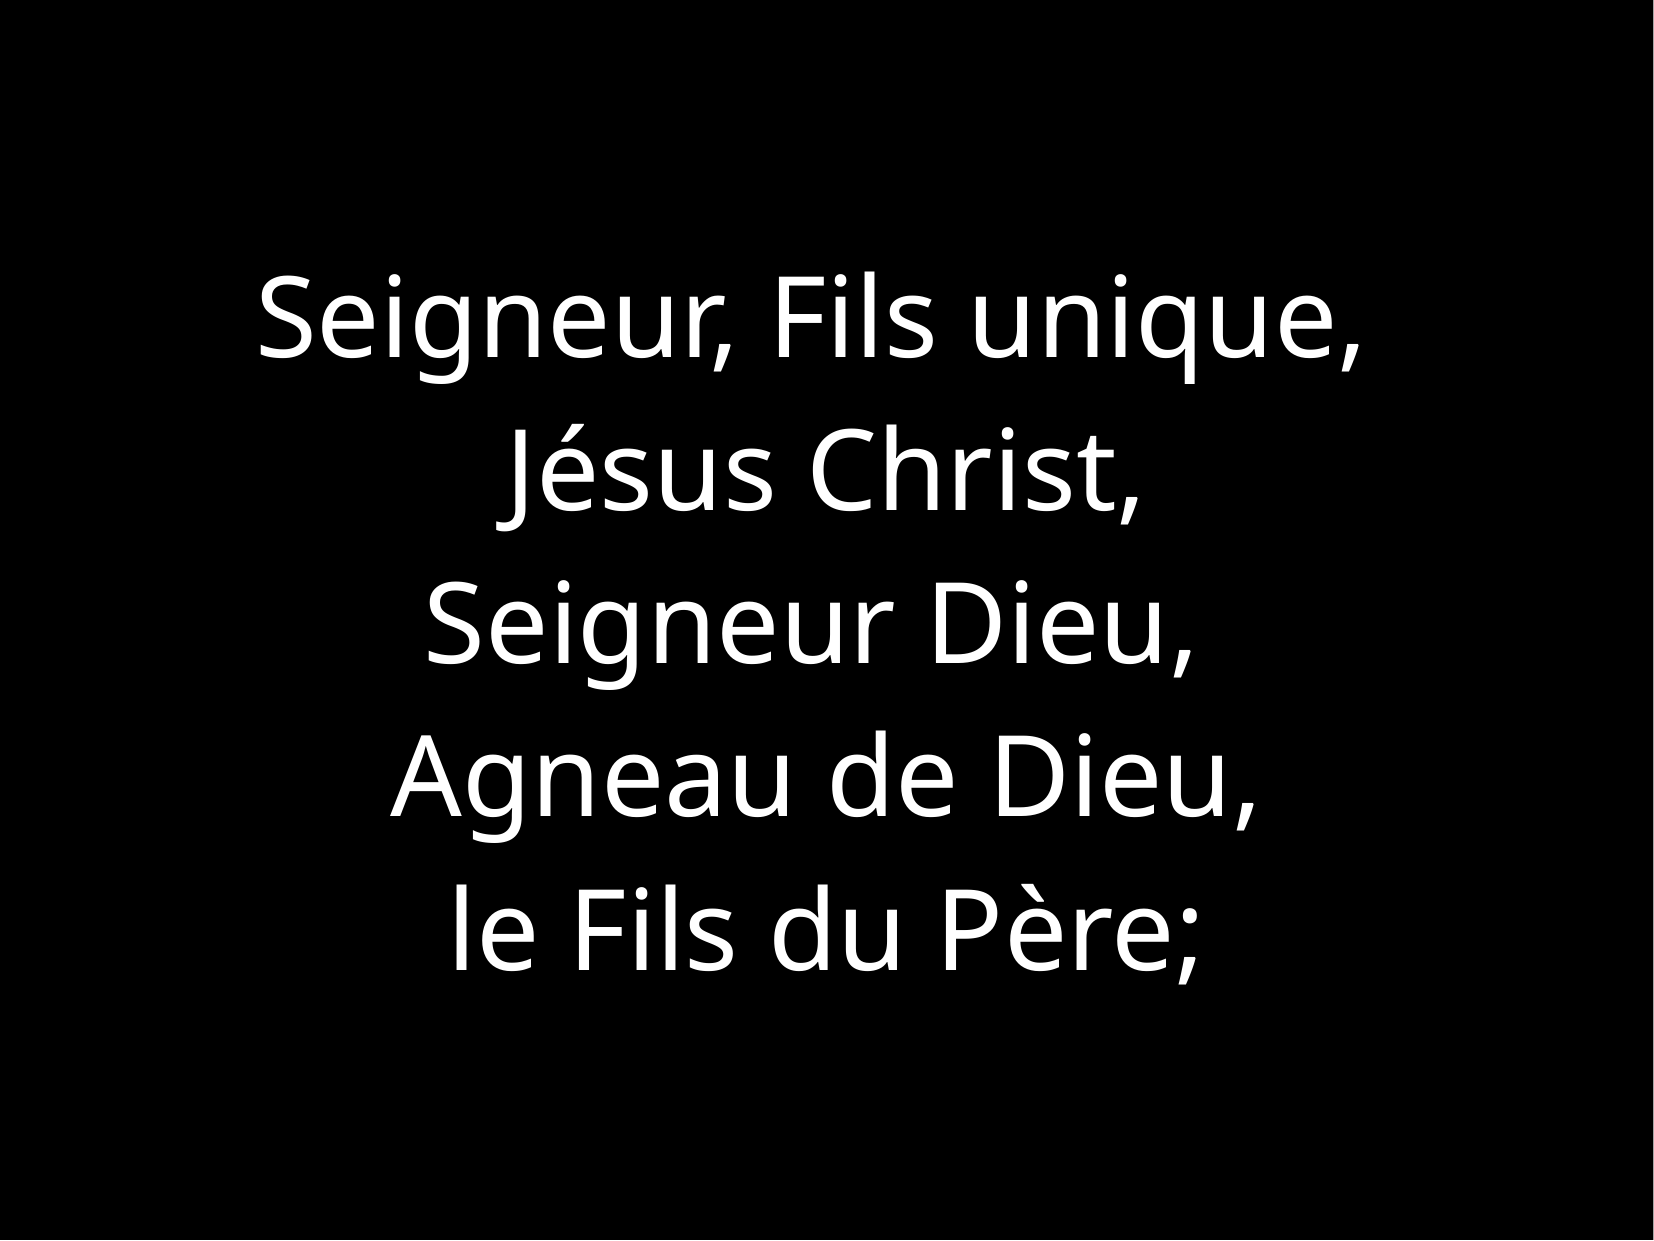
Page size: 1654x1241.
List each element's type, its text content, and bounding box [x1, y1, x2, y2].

subtitle Seigneur, Fils unique, Jésus Christ, Seigneur Dieu, Agneau de Dieu, le Fils du Père; [82, 59, 1571, 1182]
